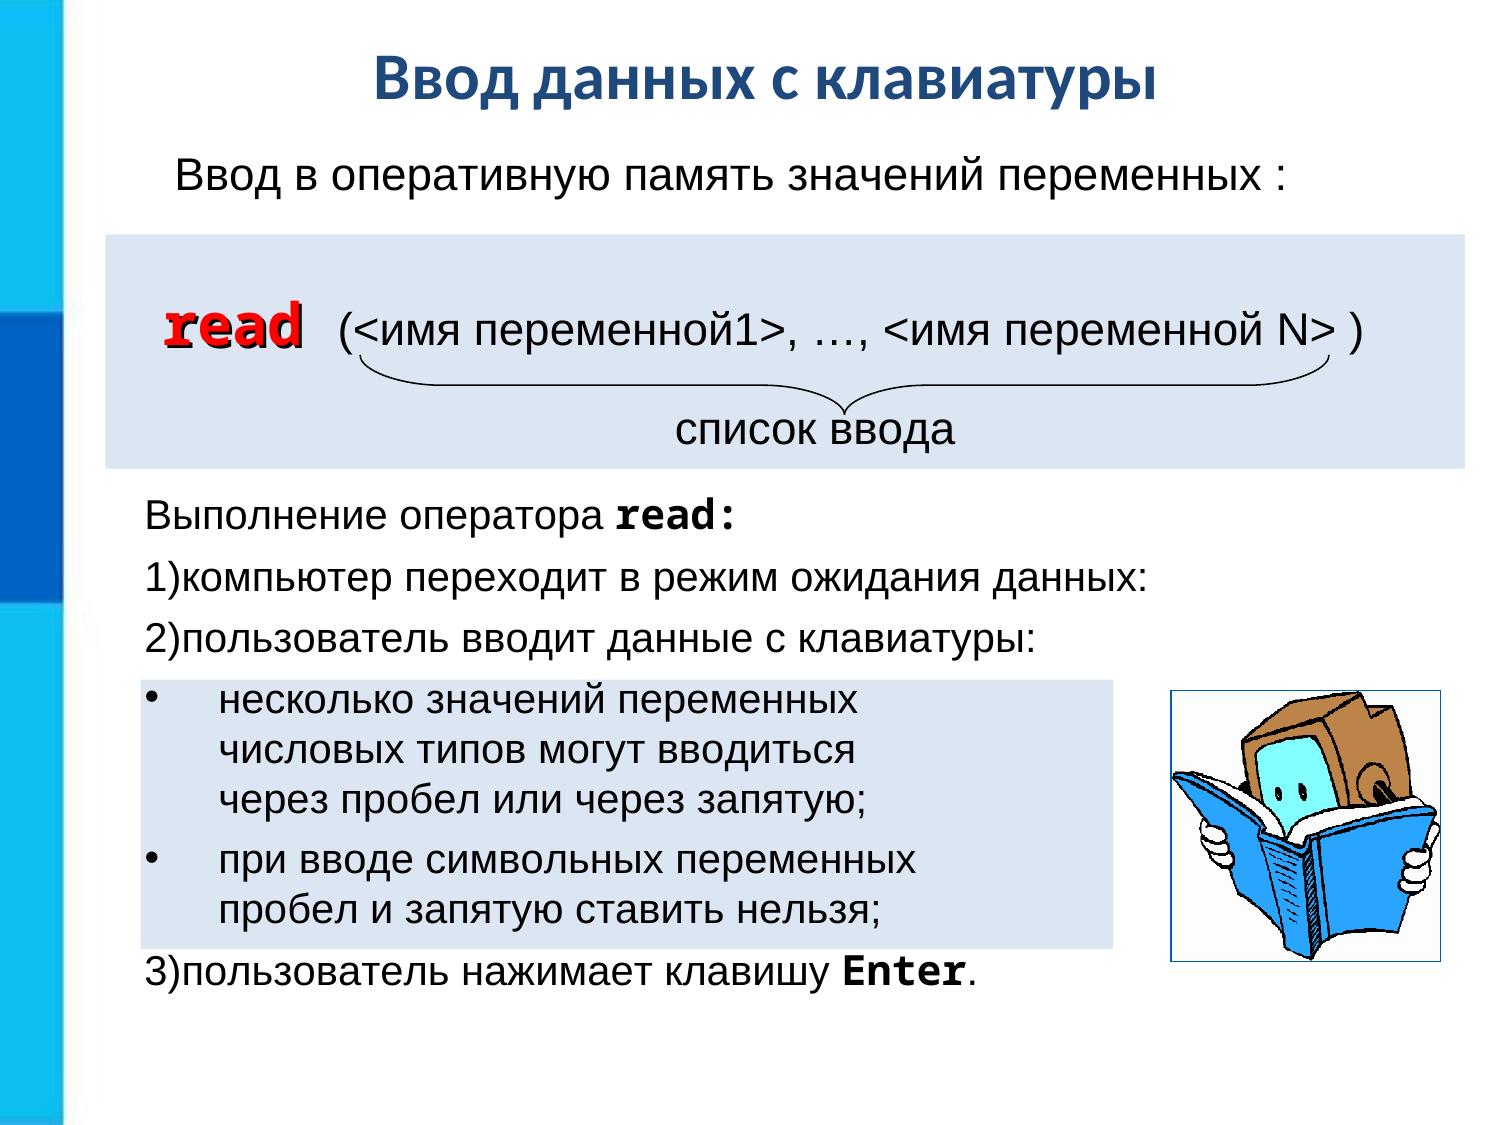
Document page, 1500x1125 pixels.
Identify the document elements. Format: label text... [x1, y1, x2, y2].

text_box Ввод в оперативную память значений переменных : [100, 137, 1471, 208]
text_box Ввод данных с клавиатуры [123, 31, 1425, 126]
text_box read (<имя переменной1>, …, <имя переменной N> ) [88, 278, 1459, 365]
text_box [105, 365, 800, 391]
text_box список ввода [815, 391, 874, 410]
text_box [105, 462, 1465, 469]
text_box Выполнение оператора read: компьютер переходит в режим ожидания данных: пользователь вводит данные с клавиатуры: несколько значений переменных числовых типов могут вводиться через пробел или через запятую; при вводе символьных переменных пробел и запятую ставить нельзя; пользователь нажимает клавишу Enter. [70, 480, 1406, 1002]
text_box список ввода [100, 391, 1471, 462]
text_box [105, 234, 1465, 391]
picture [0, 0, 1500, 1125]
text_box [368, 365, 1321, 391]
